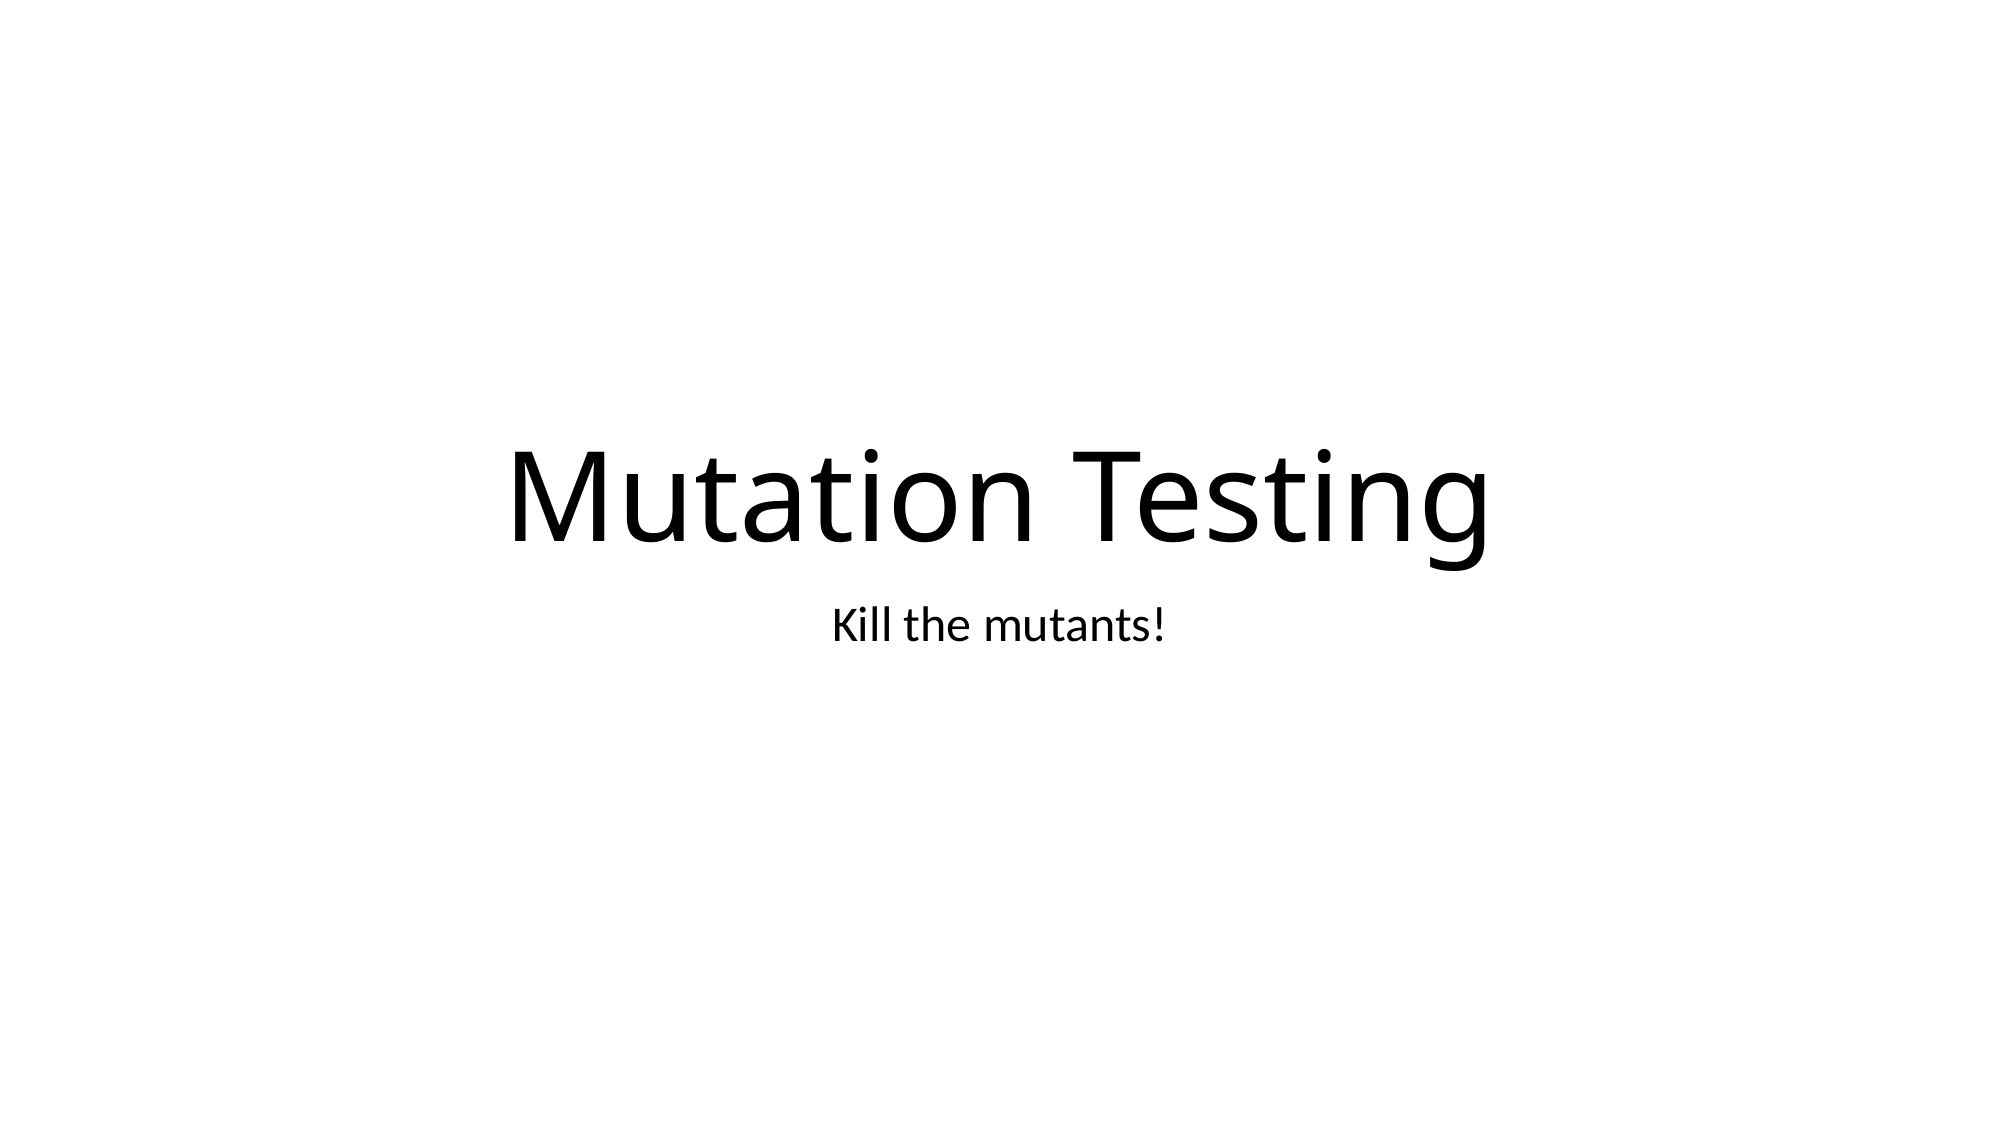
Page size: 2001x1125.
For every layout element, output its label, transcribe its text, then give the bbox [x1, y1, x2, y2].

subtitle Kill the mutants! [249, 590, 1750, 863]
title Mutation Testing [249, 184, 1750, 576]
